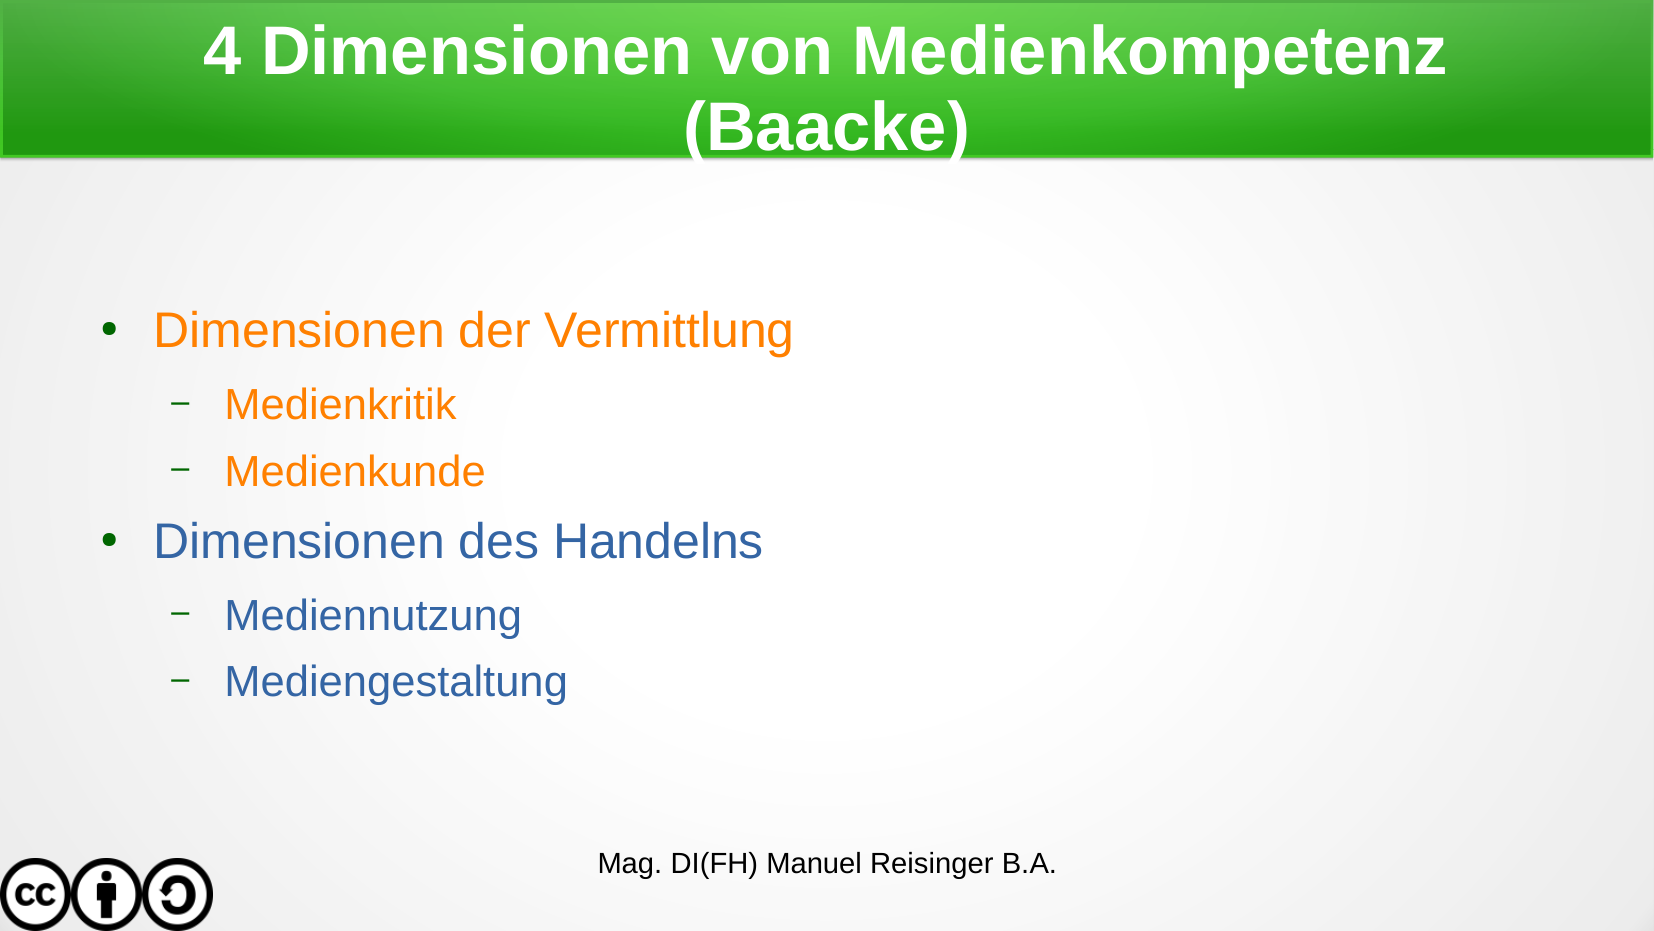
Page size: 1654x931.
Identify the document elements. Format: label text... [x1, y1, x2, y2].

title 4 Dimensionen von Medienkompetenz (Baacke) [82, 11, 1571, 166]
list Dimensionen der Vermittlung Medienkritik Medienkunde Dimensionen des Handelns Mediennutzung Mediengestaltung [82, 224, 1571, 764]
picture [0, 858, 213, 931]
